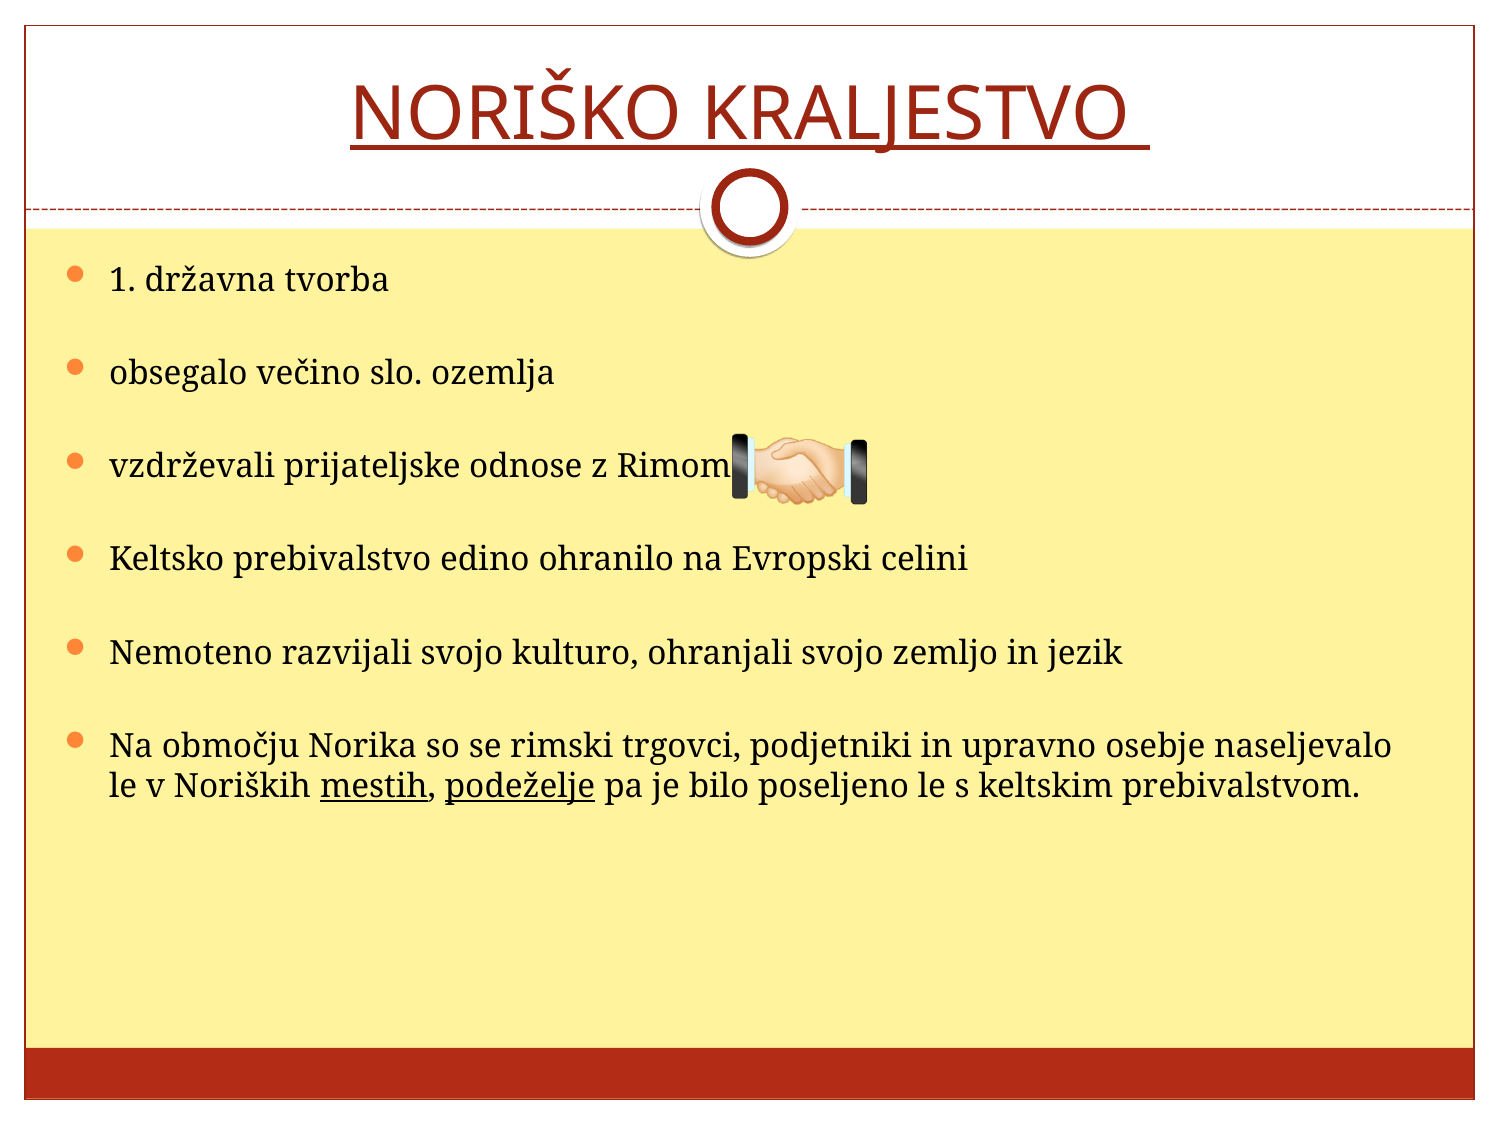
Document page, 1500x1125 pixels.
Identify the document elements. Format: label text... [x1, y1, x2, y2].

picture [726, 398, 870, 542]
list 1. državna tvorba obsegalo večino slo. ozemlja vzdrževali prijateljske odnose z Rimom Keltsko prebivalstvo edino ohranilo na Evropski celini Nemoteno razvijali svojo kulturo, ohranjali svojo zemljo in jezik Na območju Norika so se rimski trgovci, podjetniki in upravno osebje naseljevalo le v Noriških mestih, podeželje pa je bilo poseljeno le s keltskim prebivalstvom. [49, 250, 1445, 1001]
title NORIŠKO KRALJESTVO [49, 37, 1450, 162]
